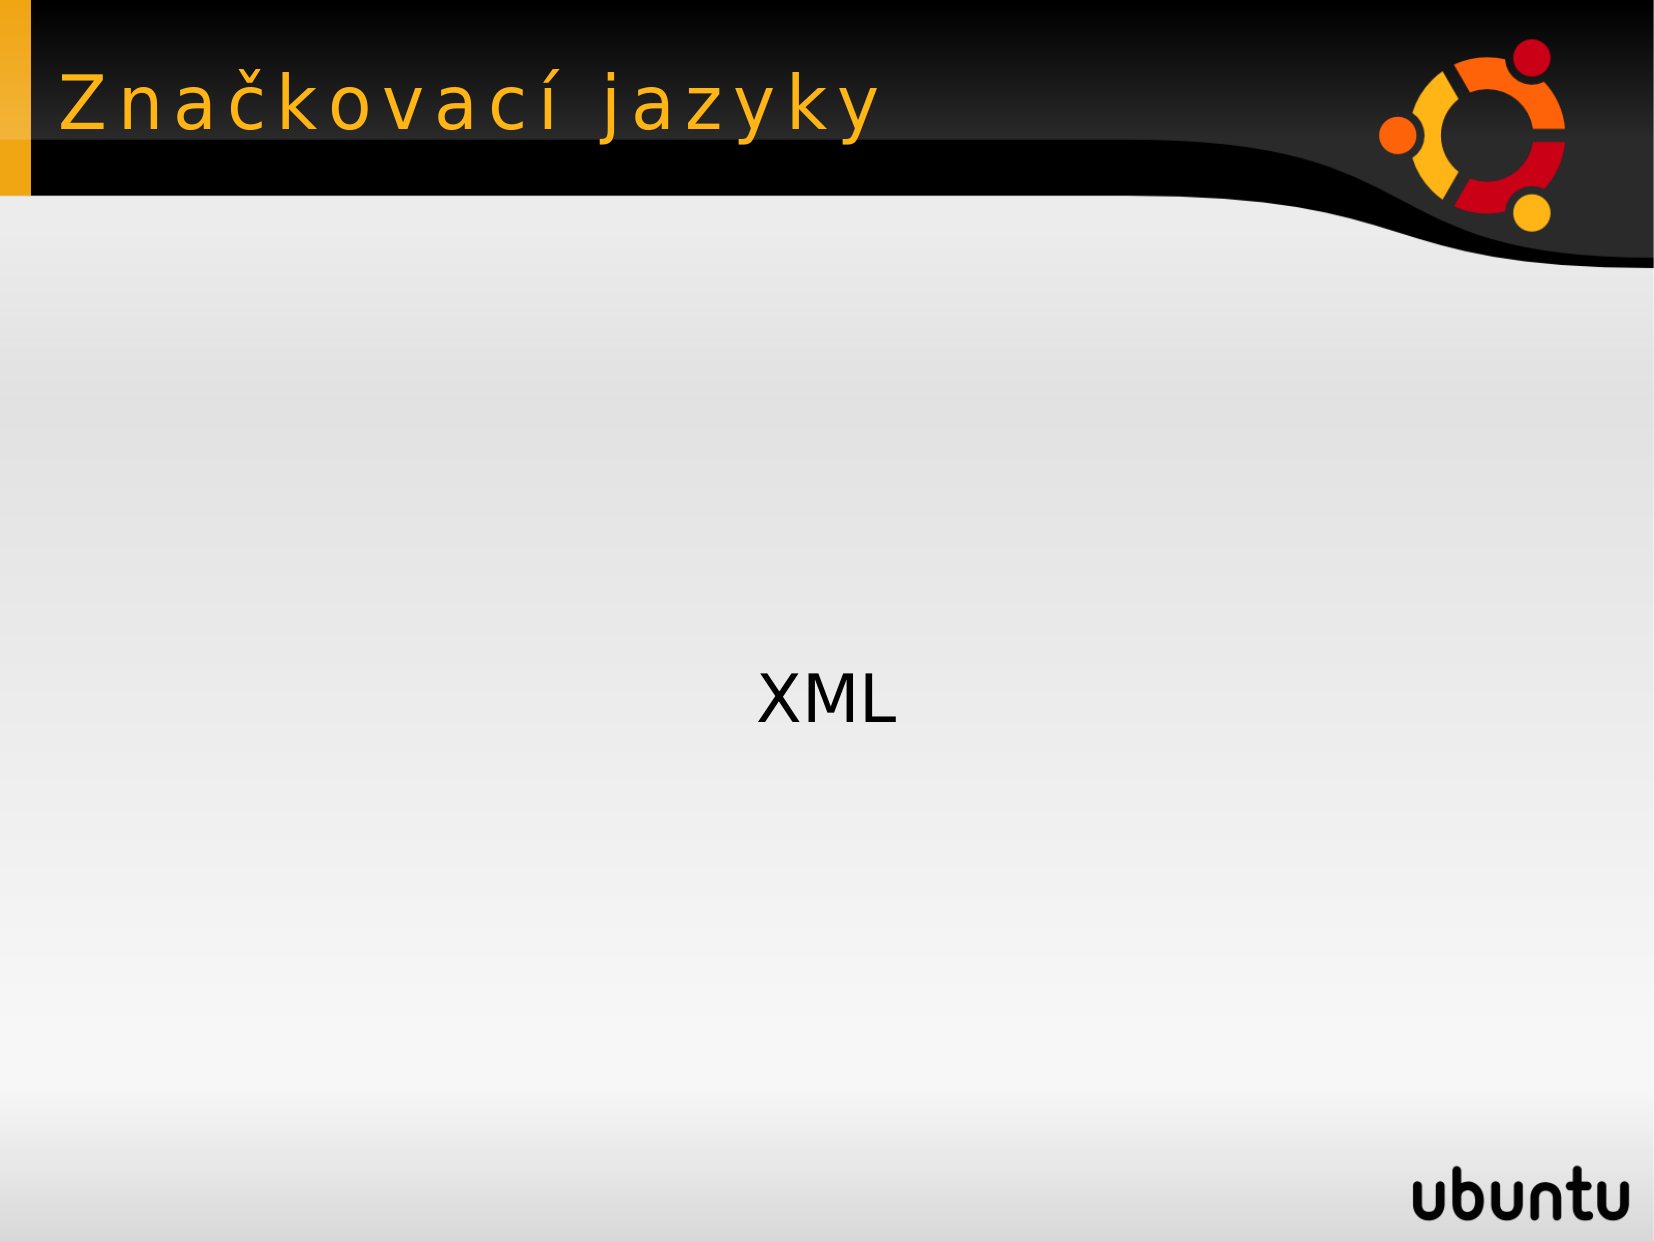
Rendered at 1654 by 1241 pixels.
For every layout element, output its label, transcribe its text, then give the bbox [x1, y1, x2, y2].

subtitle XML [82, 290, 1571, 1109]
title Značkovací jazyky [59, 29, 1270, 178]
picture [0, 0, 1654, 1241]
